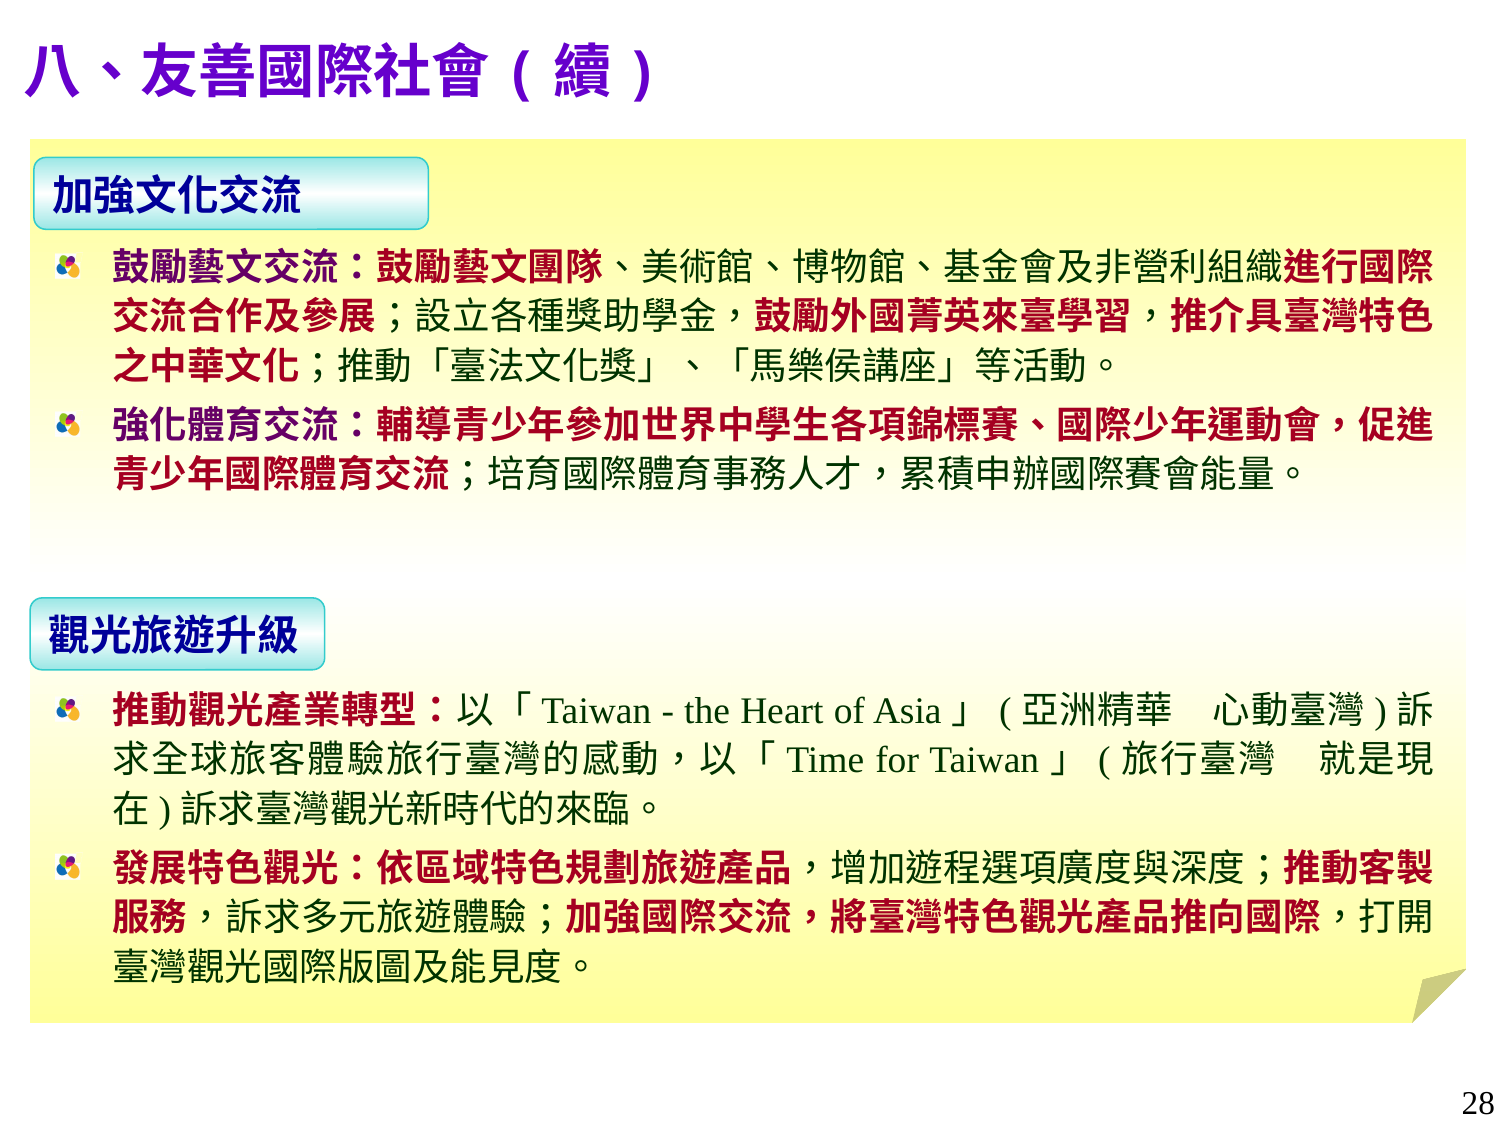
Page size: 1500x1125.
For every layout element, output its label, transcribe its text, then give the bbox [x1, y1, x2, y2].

text_box 八、友善國際社會(續) [23, 34, 792, 121]
picture [55, 252, 83, 279]
text_box <編號> [1446, 1062, 1500, 1125]
text_box 加強文化交流 [33, 157, 429, 230]
picture [55, 695, 83, 722]
text_box 觀光旅遊升級 [30, 597, 325, 670]
text_box [30, 138, 1467, 1024]
picture [55, 410, 83, 437]
text_box 推動觀光產業轉型：以「Taiwan - the Heart of Asia」(亞洲精華 心動臺灣)訴求全球旅客體驗旅行臺灣的感動，以「Time for Taiwan」(旅行臺灣 就是現在)訴求臺灣觀光新時代的來臨。 發展特色觀光：依區域特色規劃旅遊產品，增加遊程選項廣度與深度；推動客製服務，訴求多元旅遊體驗；加強國際交流，將臺灣特色觀光產品推向國際，打開臺灣觀光國際版圖及能見度。 [41, 674, 1449, 1047]
picture [55, 852, 83, 880]
text_box 鼓勵藝文交流：鼓勵藝文團隊、美術館、博物館、基金會及非營利組織進行國際交流合作及參展；設立各種獎助學金，鼓勵外國菁英來臺學習，推介具臺灣特色之中華文化；推動「臺法文化獎」、「馬樂侯講座」等活動。 強化體育交流：輔導青少年參加世界中學生各項錦標賽、國際少年運動會，促進青少年國際體育交流；培育國際體育事務人才，累積申辦國際賽會能量。 [41, 231, 1449, 527]
